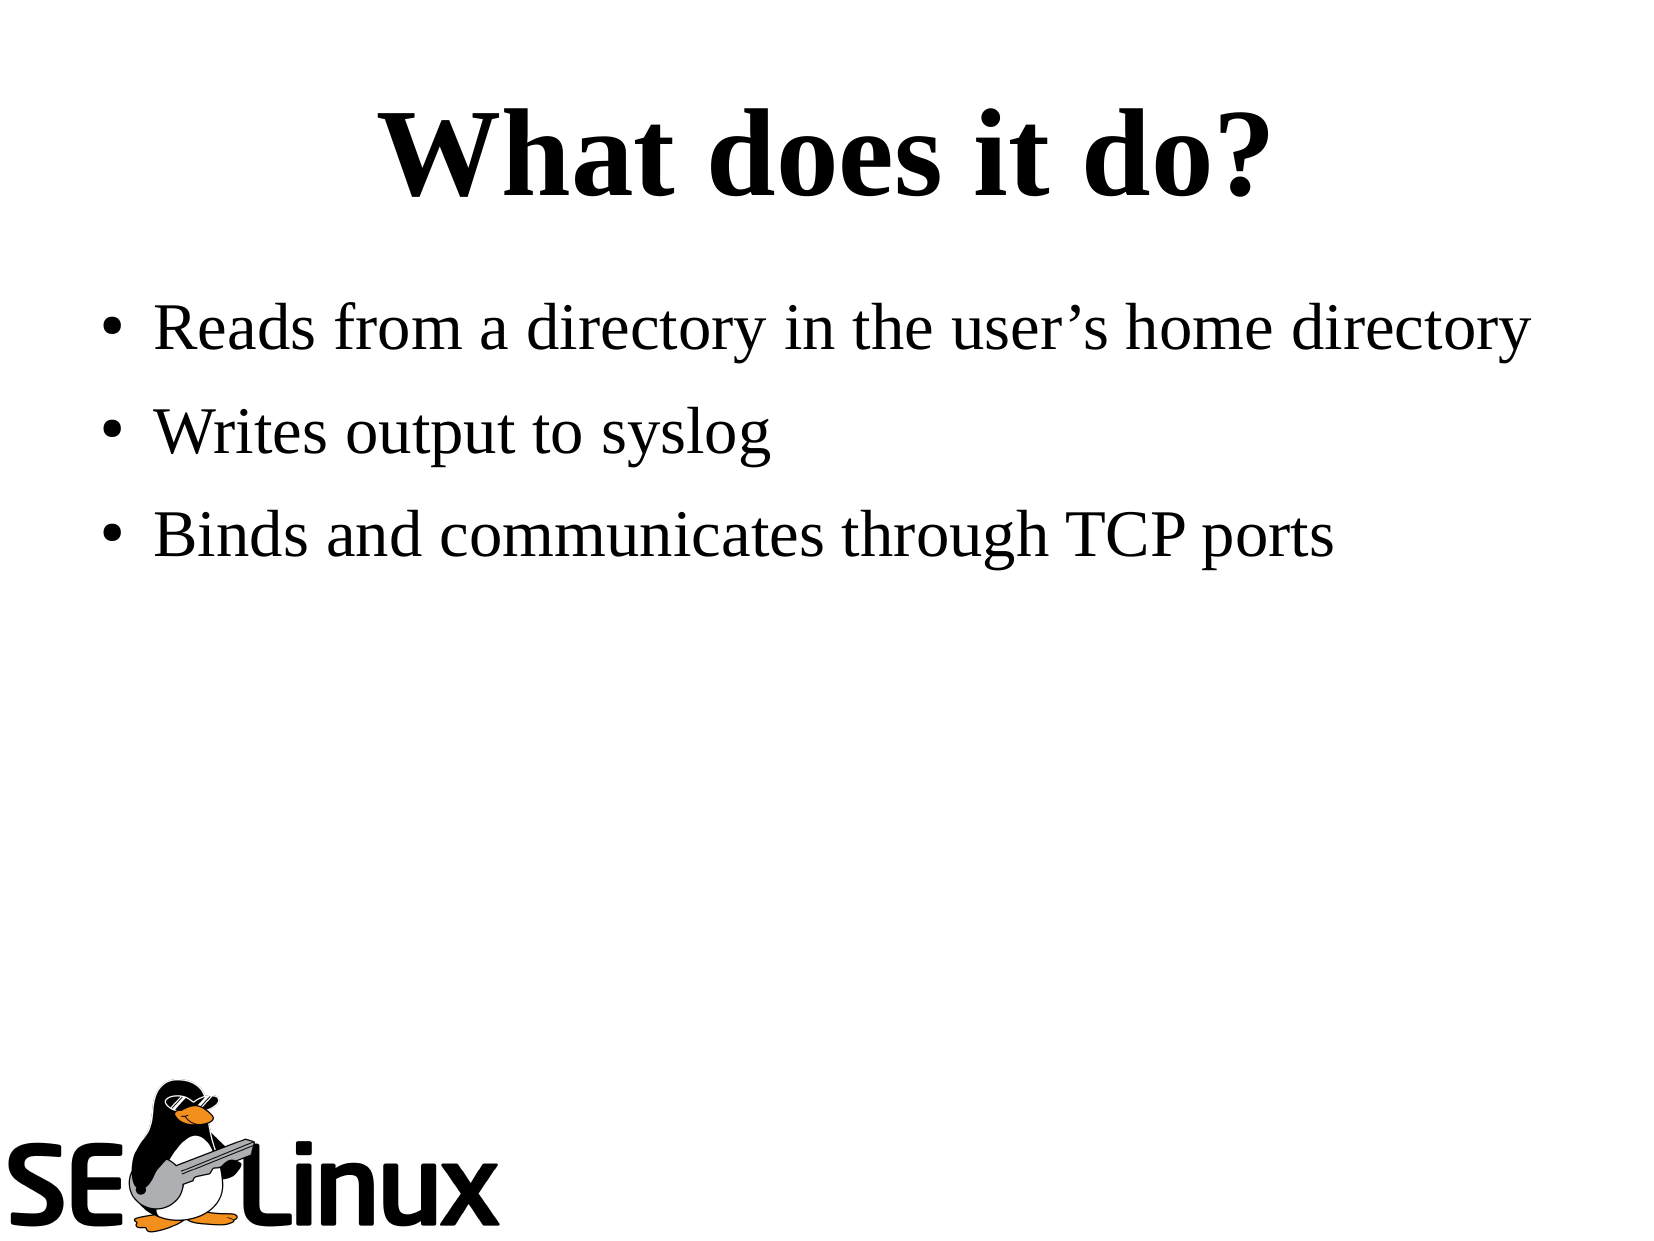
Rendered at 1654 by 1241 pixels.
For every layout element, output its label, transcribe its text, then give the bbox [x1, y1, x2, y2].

picture [0, 919, 526, 1241]
title What does it do? [82, 49, 1571, 257]
list Reads from a directory in the user’s home directory Writes output to syslog Binds and communicates through TCP ports [82, 290, 1571, 1010]
